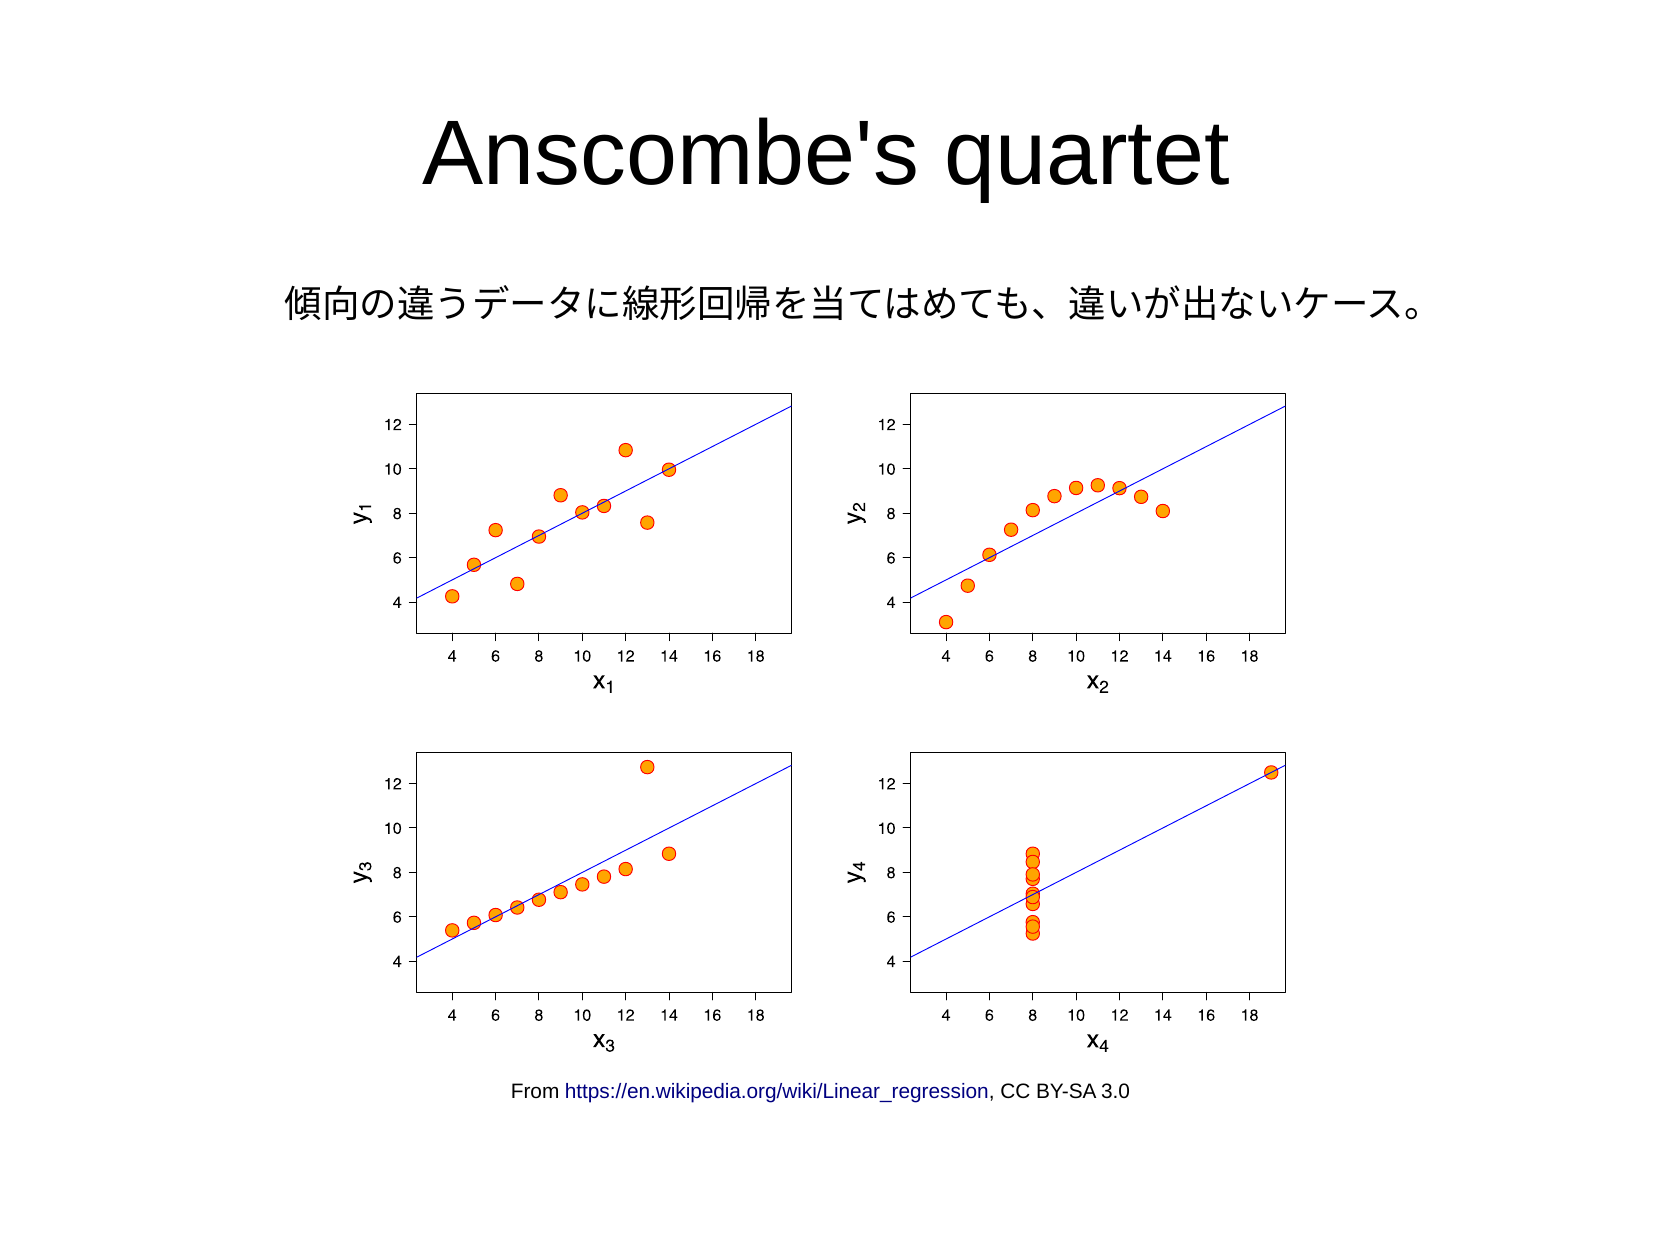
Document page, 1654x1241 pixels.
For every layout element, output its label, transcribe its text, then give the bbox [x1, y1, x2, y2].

title Anscombe's quartet [82, 49, 1571, 257]
text_box 傾向の違うデータに線形回帰を当てはめても、違いが出ないケース。 [269, 266, 1359, 319]
picture [334, 355, 1323, 1075]
text_box From https://en.wikipedia.org/wiki/Linear_regression, CC BY-SA 3.0 [496, 1072, 1145, 1111]
